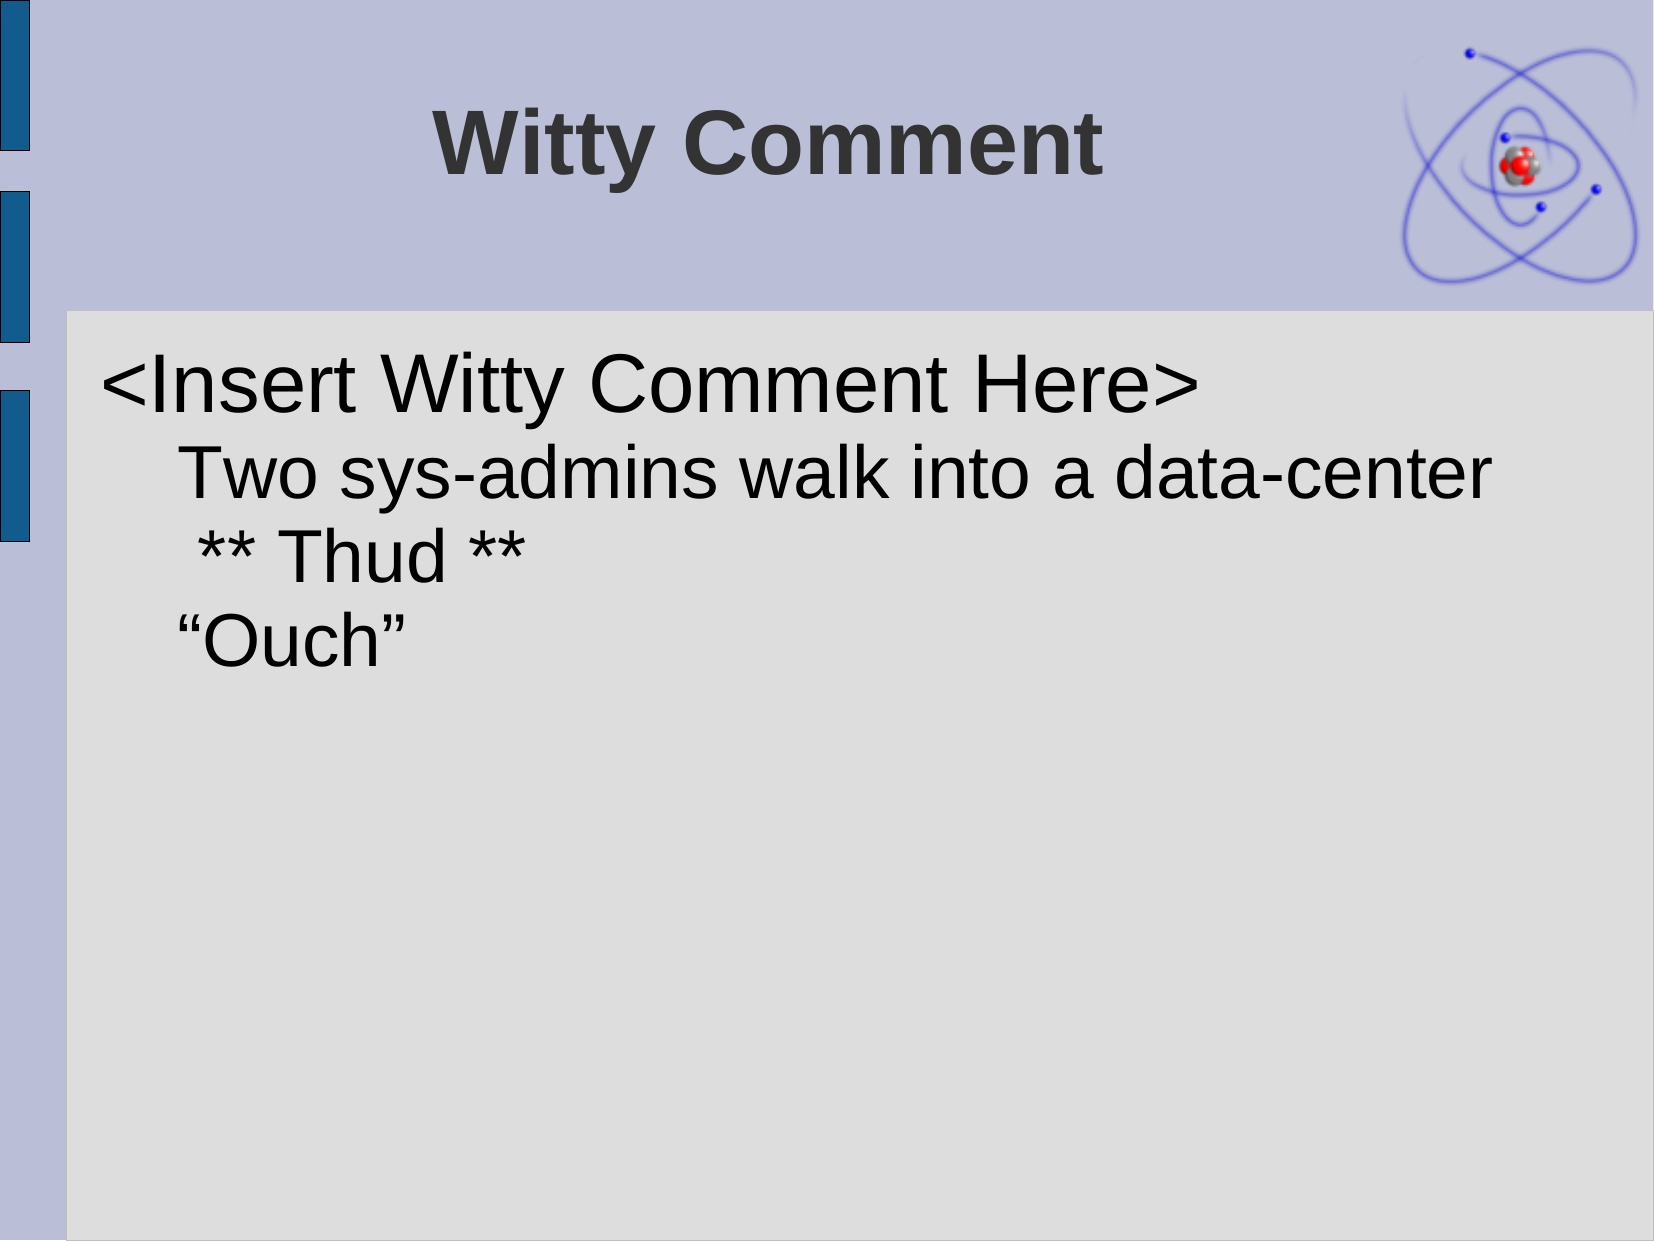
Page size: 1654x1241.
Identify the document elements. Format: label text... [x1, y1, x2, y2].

title Witty Comment [75, 39, 1463, 247]
picture [1387, 33, 1654, 301]
list <Insert Witty Comment Here> Two sys-admins walk into a data-center ** Thud ** “Ouch” [82, 337, 1571, 1109]
